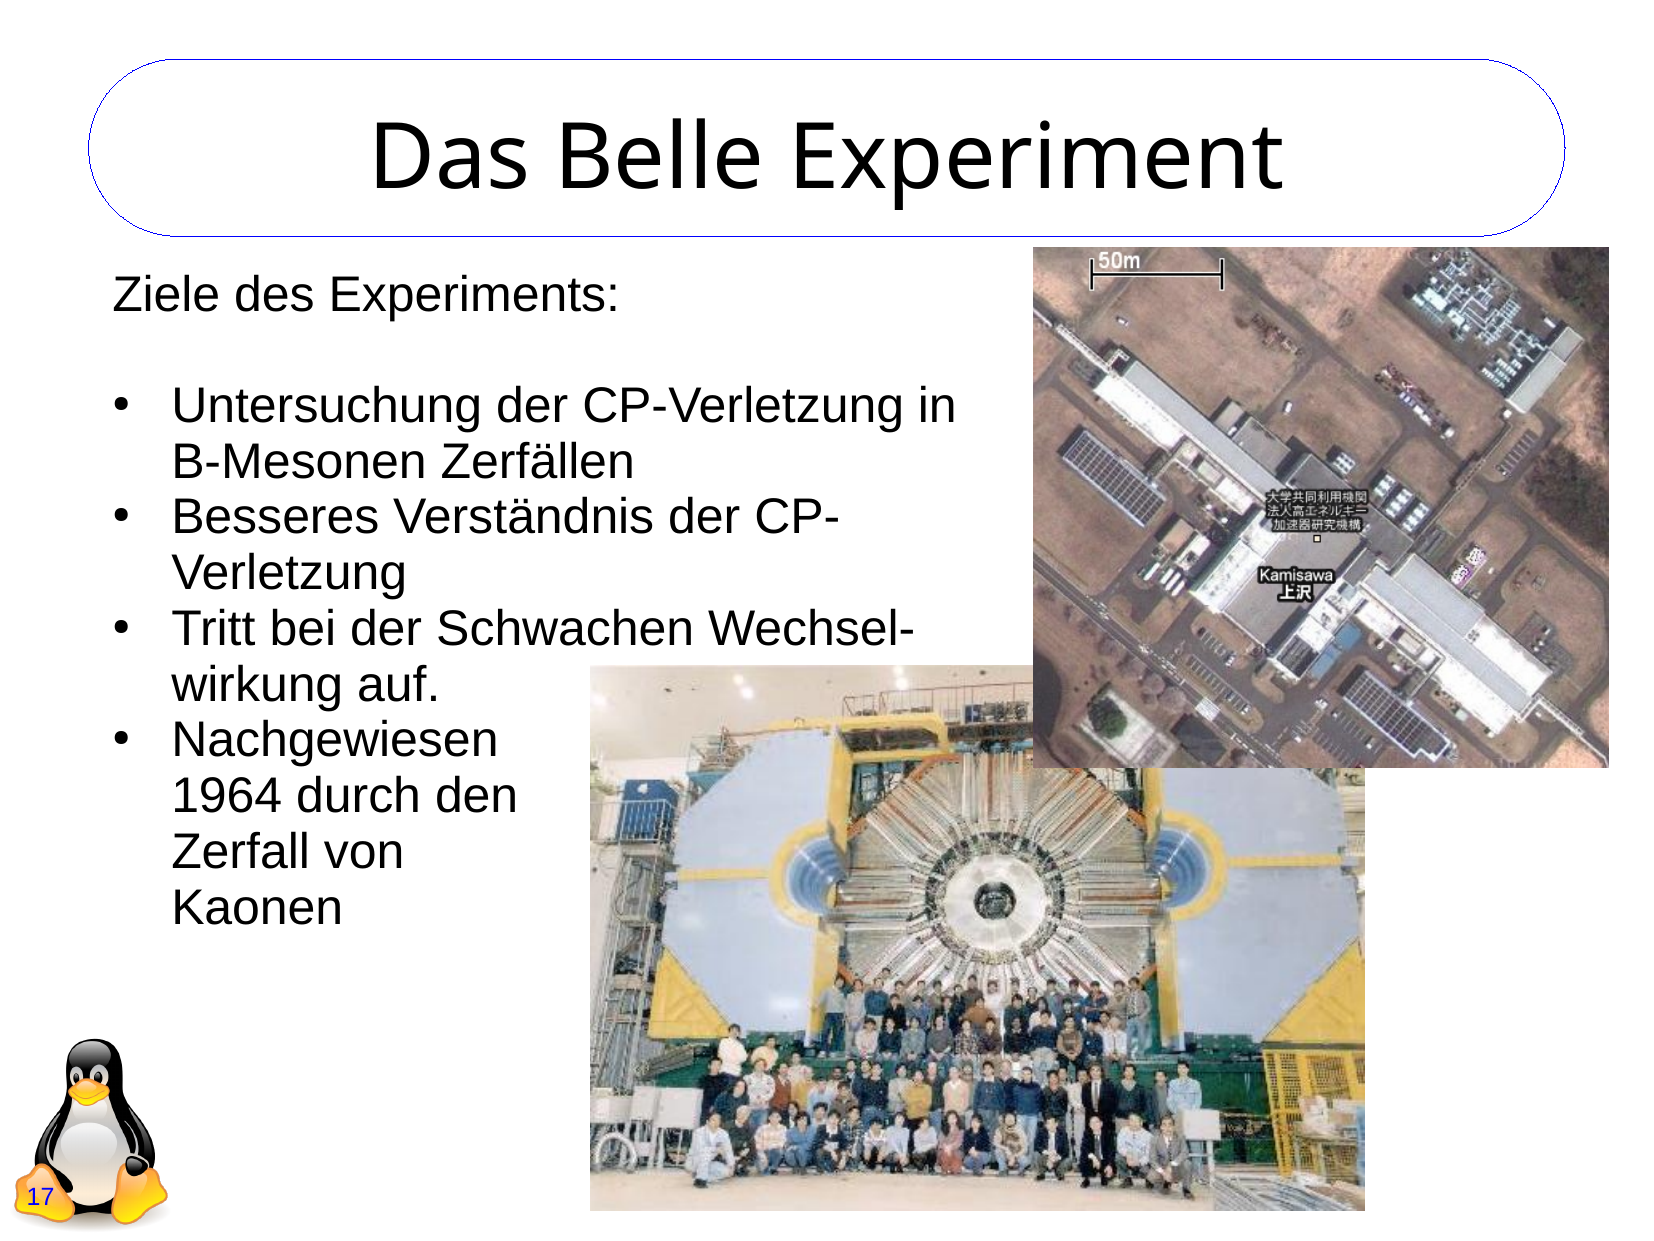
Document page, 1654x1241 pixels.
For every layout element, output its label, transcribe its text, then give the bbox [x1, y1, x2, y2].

text_box Ziele des Experiments: Untersuchung der CP-Verletzung in B-Mesonen Zerfällen Besseres Verständnis der CP-Verletzung Tritt bei der Schwachen Wechsel-wirkung auf. Nachgewiesen 1964 durch den Zerfall von Kaonen [112, 265, 1004, 1070]
title Das Belle Experiment [82, 56, 1571, 250]
picture [2, 1030, 178, 1241]
picture [590, 247, 1609, 1211]
